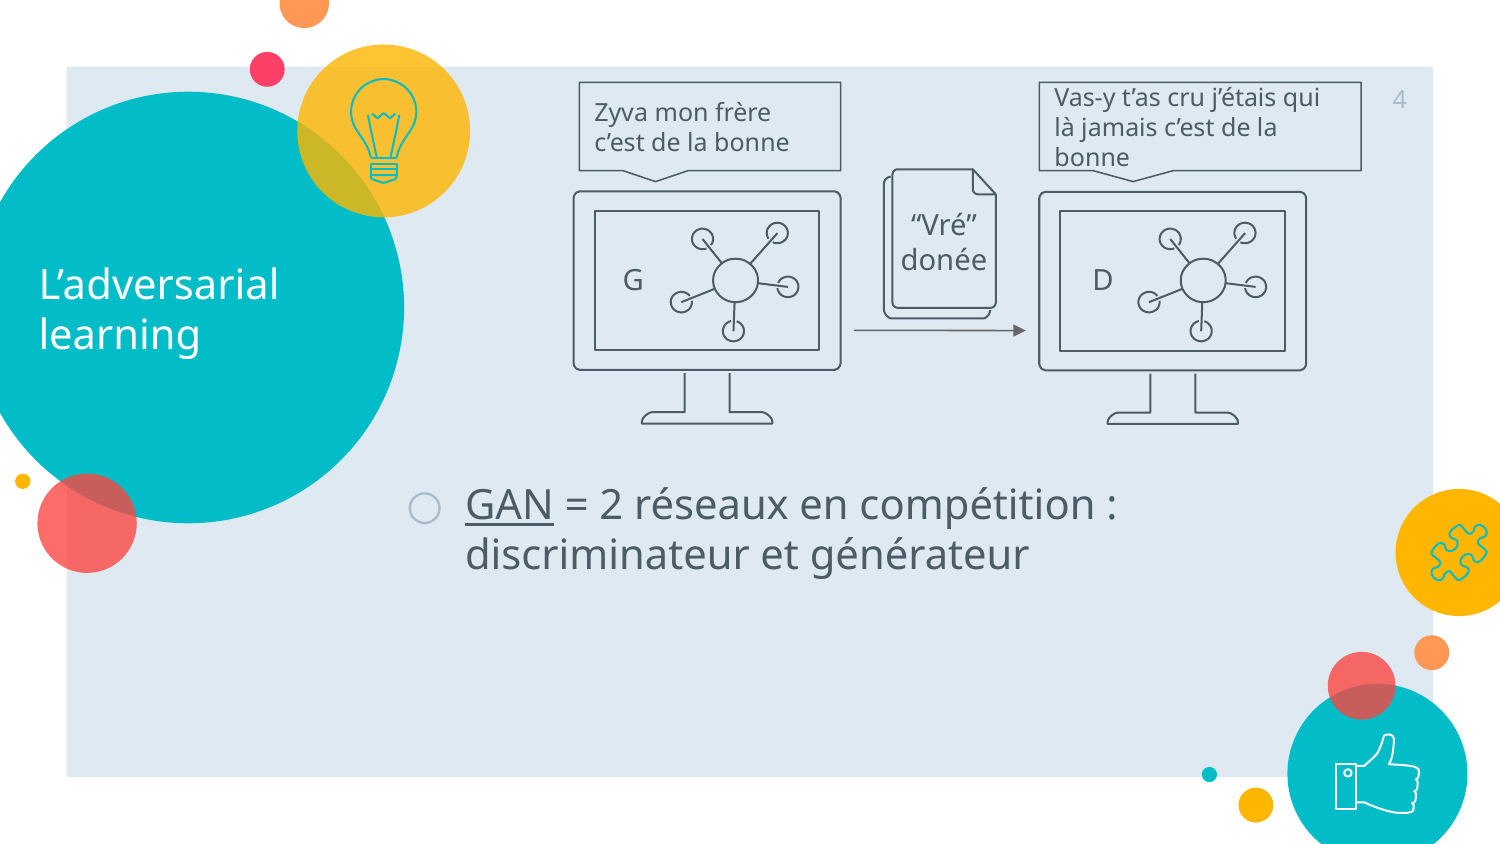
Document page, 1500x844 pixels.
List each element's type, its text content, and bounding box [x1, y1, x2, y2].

slide_number <number> [1331, 68, 1422, 134]
text_box Vas-y t’as cru j’étais qui là jamais c’est de la bonne [1039, 82, 1362, 182]
text_box Zyva mon frère c’est de la bonne [579, 82, 841, 182]
list GAN = 2 réseaux en compétition : discriminateur et générateur [375, 462, 1244, 754]
text_box D [1077, 245, 1139, 319]
text_box G [607, 245, 669, 319]
title L’adversarial learning [23, 91, 375, 524]
text_box “Vré” donée [884, 191, 1004, 297]
